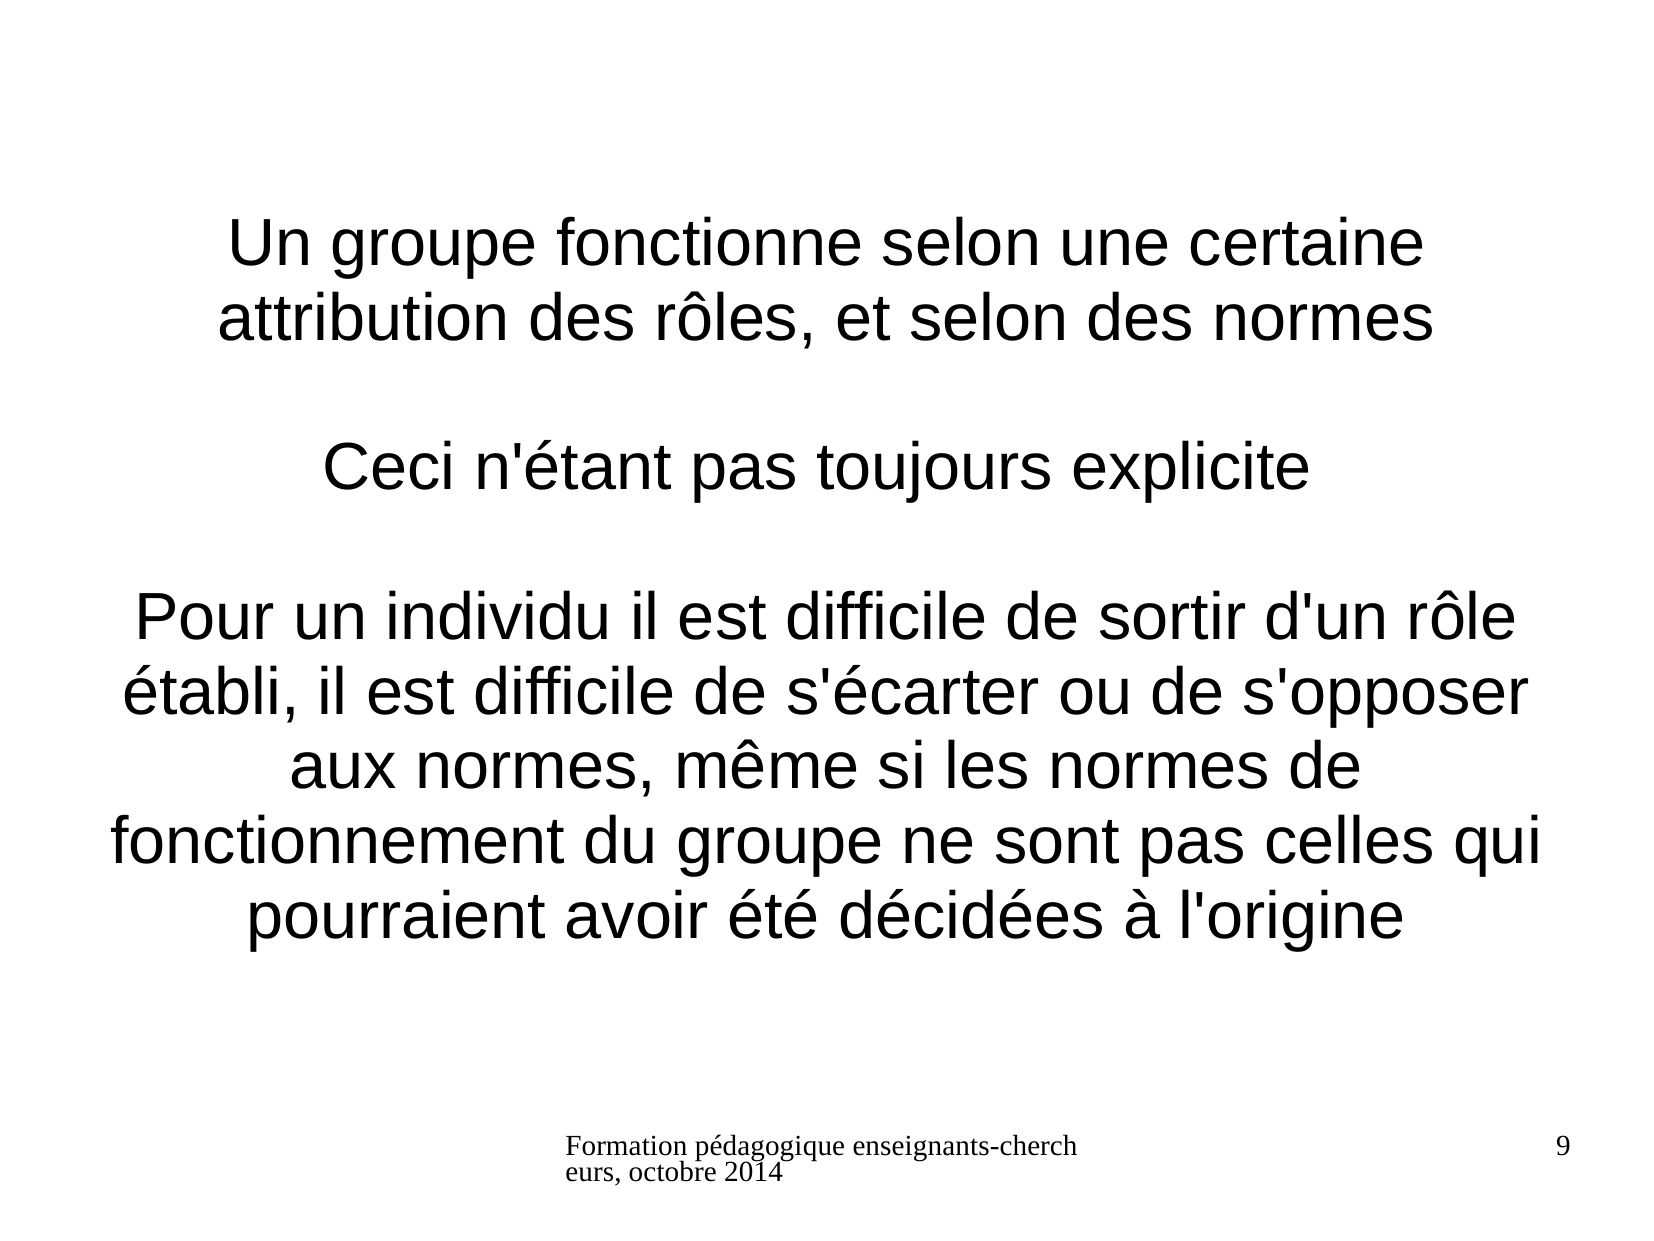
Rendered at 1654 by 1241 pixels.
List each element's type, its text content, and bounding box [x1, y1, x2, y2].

subtitle Un groupe fonctionne selon une certaine attribution des rôles, et selon des normes Ceci n'étant pas toujours explicite Pour un individu il est difficile de sortir d'un rôle établi, il est difficile de s'écarter ou de s'opposer aux normes, même si les normes de fonctionnement du groupe ne sont pas celles qui pourraient avoir été décidées à l'origine [82, 49, 1571, 1109]
